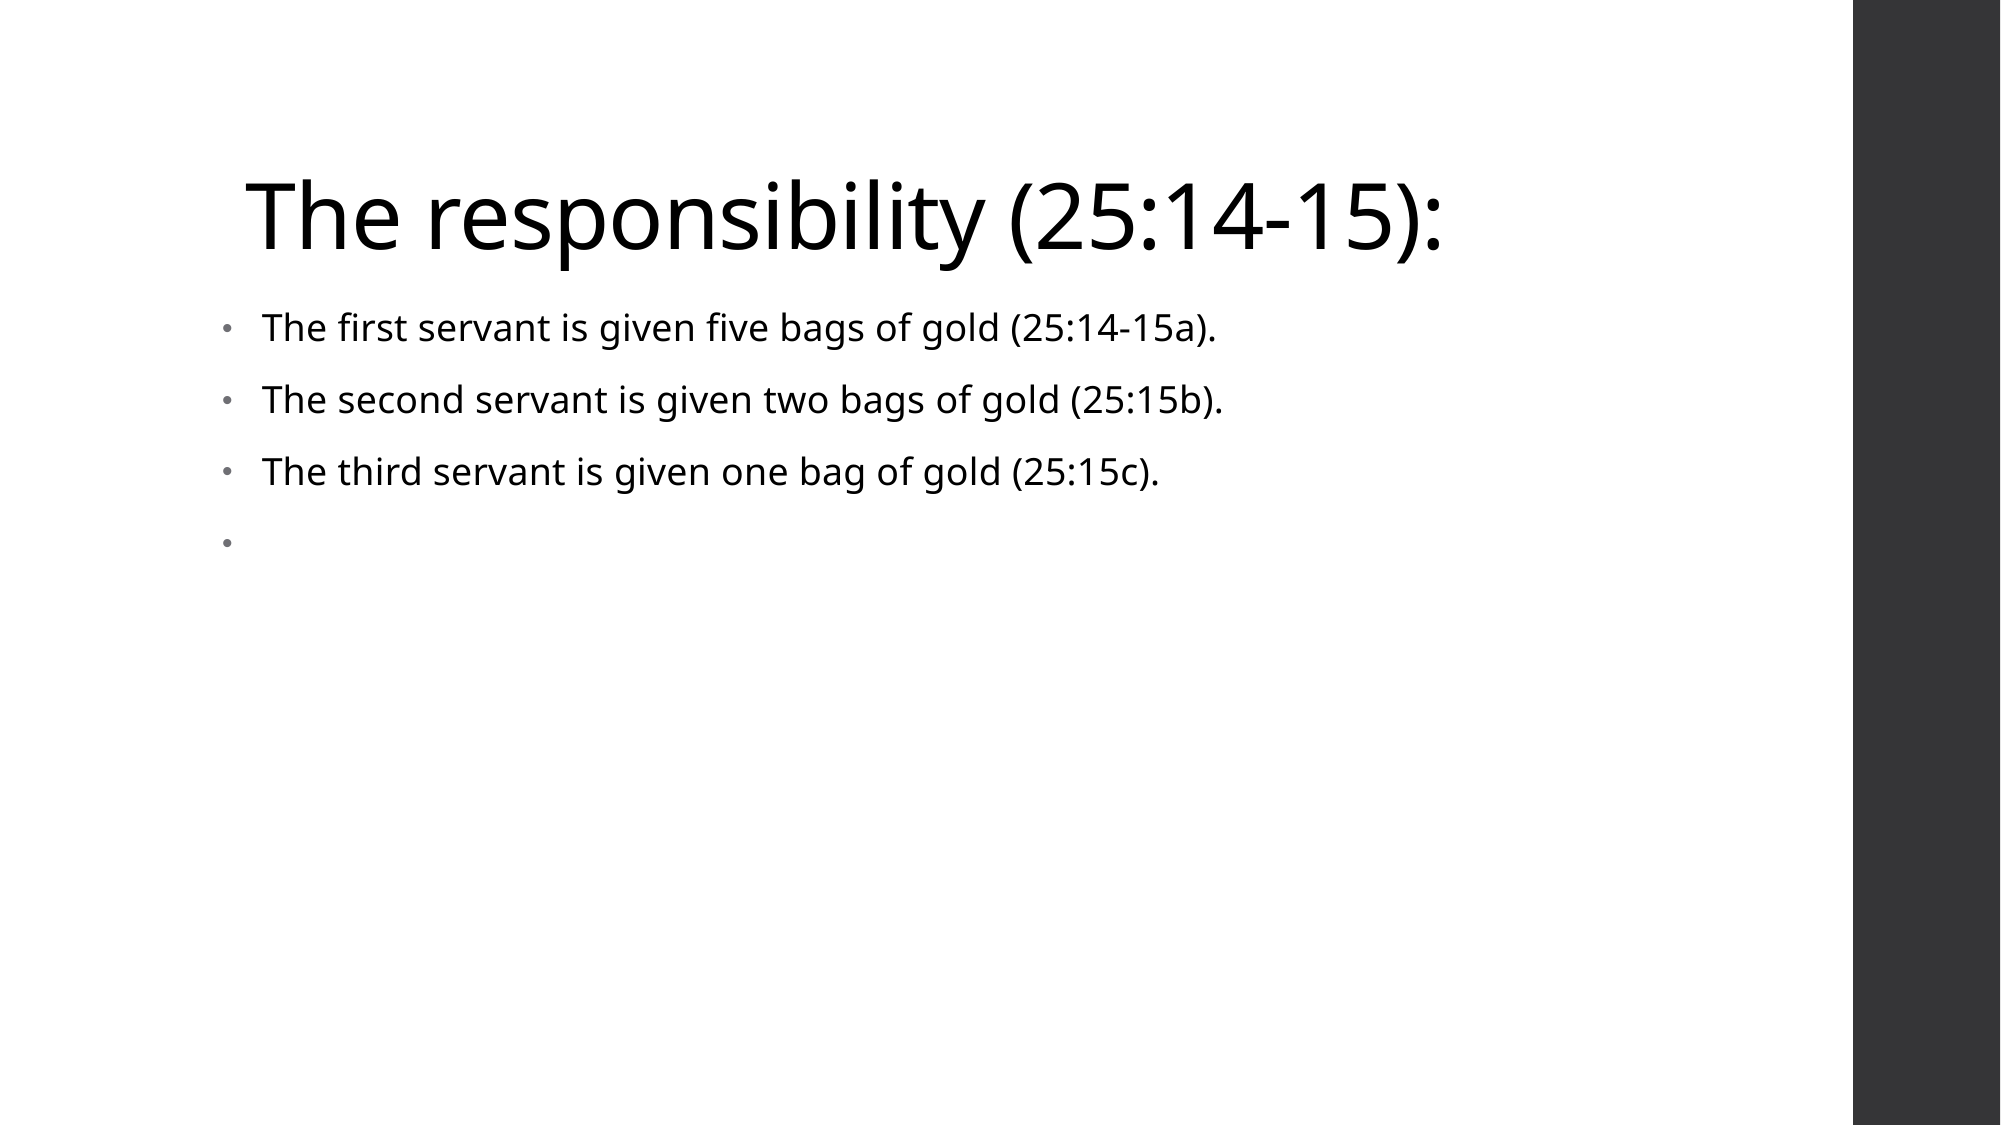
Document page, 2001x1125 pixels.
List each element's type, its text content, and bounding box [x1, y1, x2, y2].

list The first servant is given five bags of gold (25:14-15a). The second servant is given two bags of gold (25:15b). The third servant is given one bag of gold (25:15c). [206, 299, 1617, 1014]
title The responsibility (25:14-15): [206, 60, 1797, 278]
